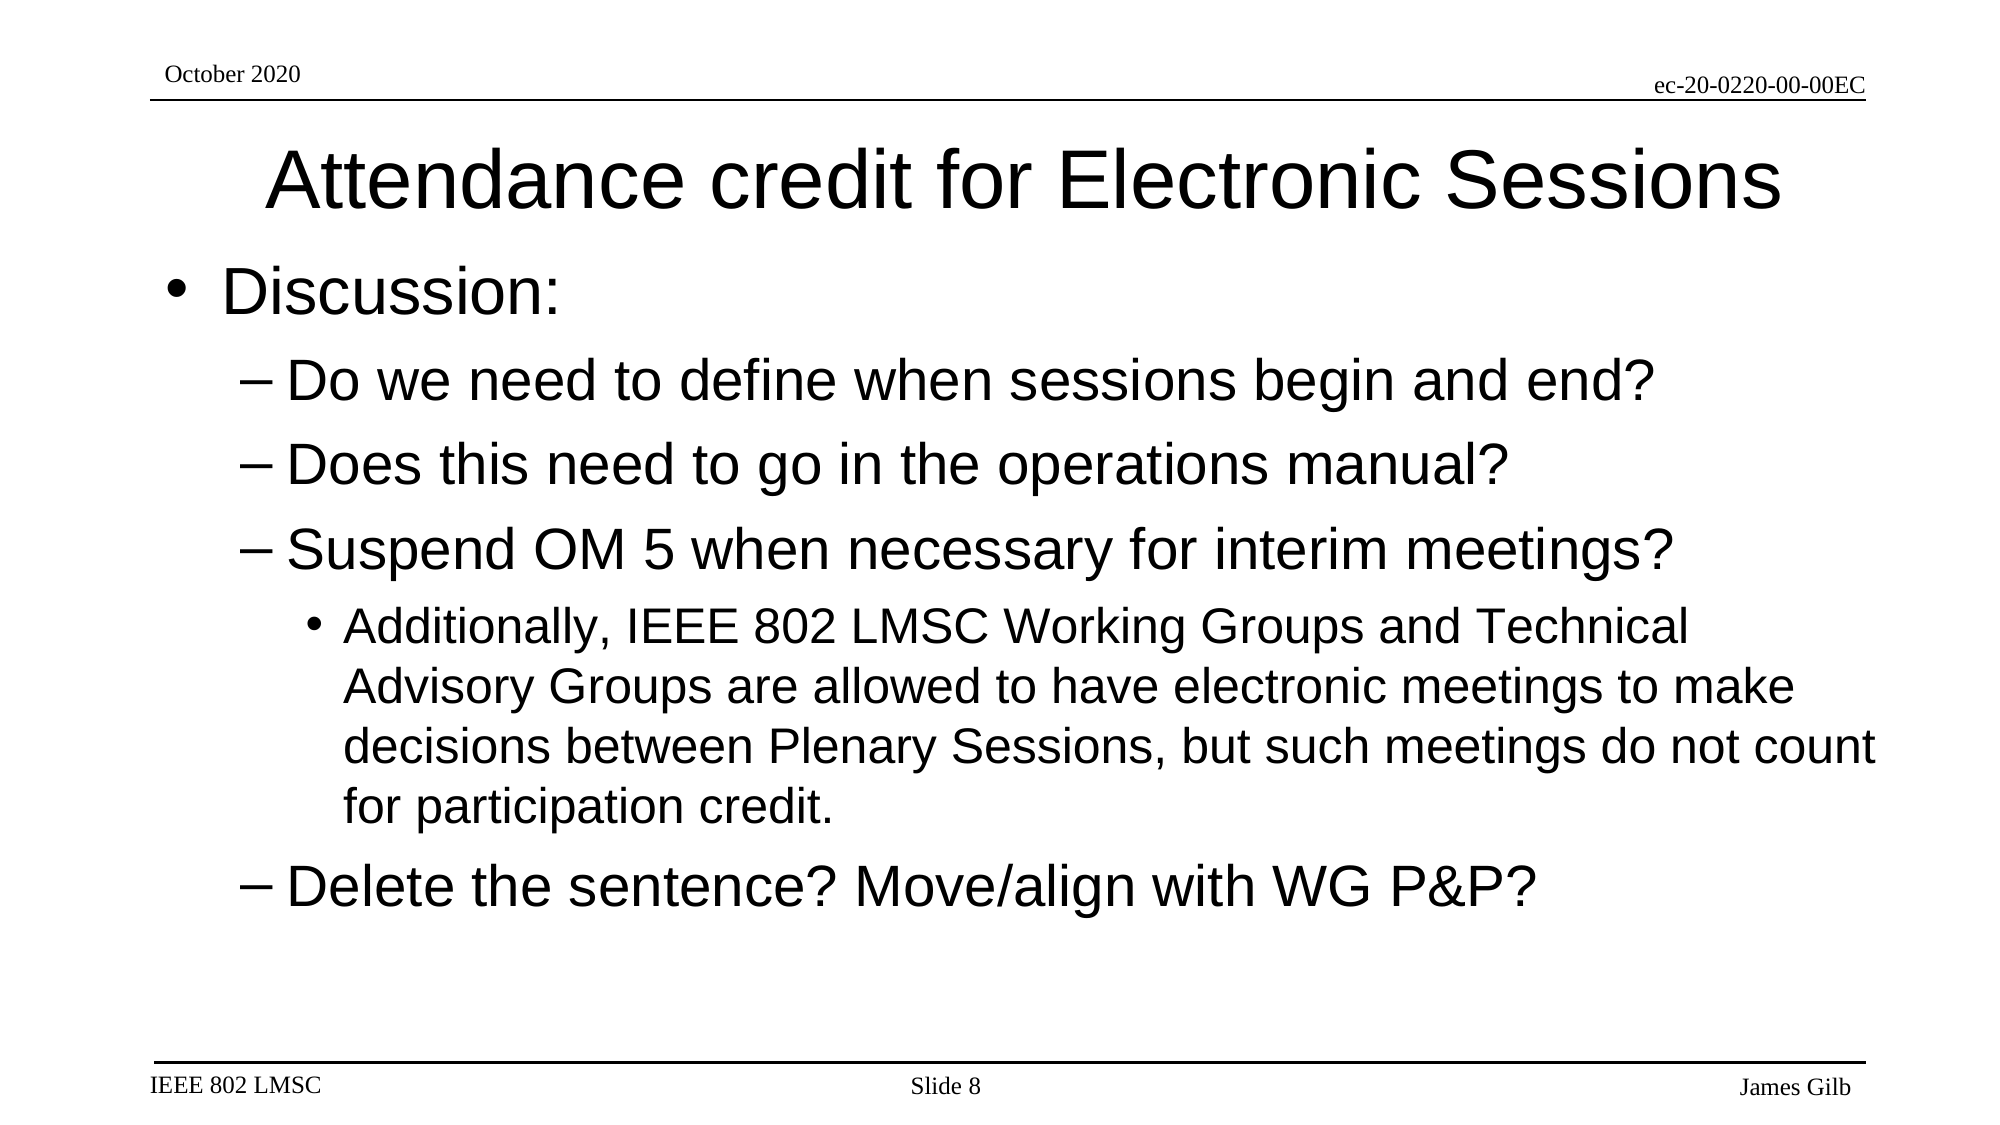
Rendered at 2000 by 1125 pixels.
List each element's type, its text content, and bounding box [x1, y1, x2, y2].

title Attendance credit for Electronic Sessions [150, 112, 1900, 238]
list Discussion: Do we need to define when sessions begin and end? Does this need to go in the operations manual? Suspend OM 5 when necessary for interim meetings? Additionally, IEEE 802 LMSC Working Groups and Technical Advisory Groups are allowed to have electronic meetings to make decisions between Plenary Sessions, but such meetings do not count for participation credit. Delete the sentence? Move/align with WG P&P? [149, 239, 1900, 1051]
